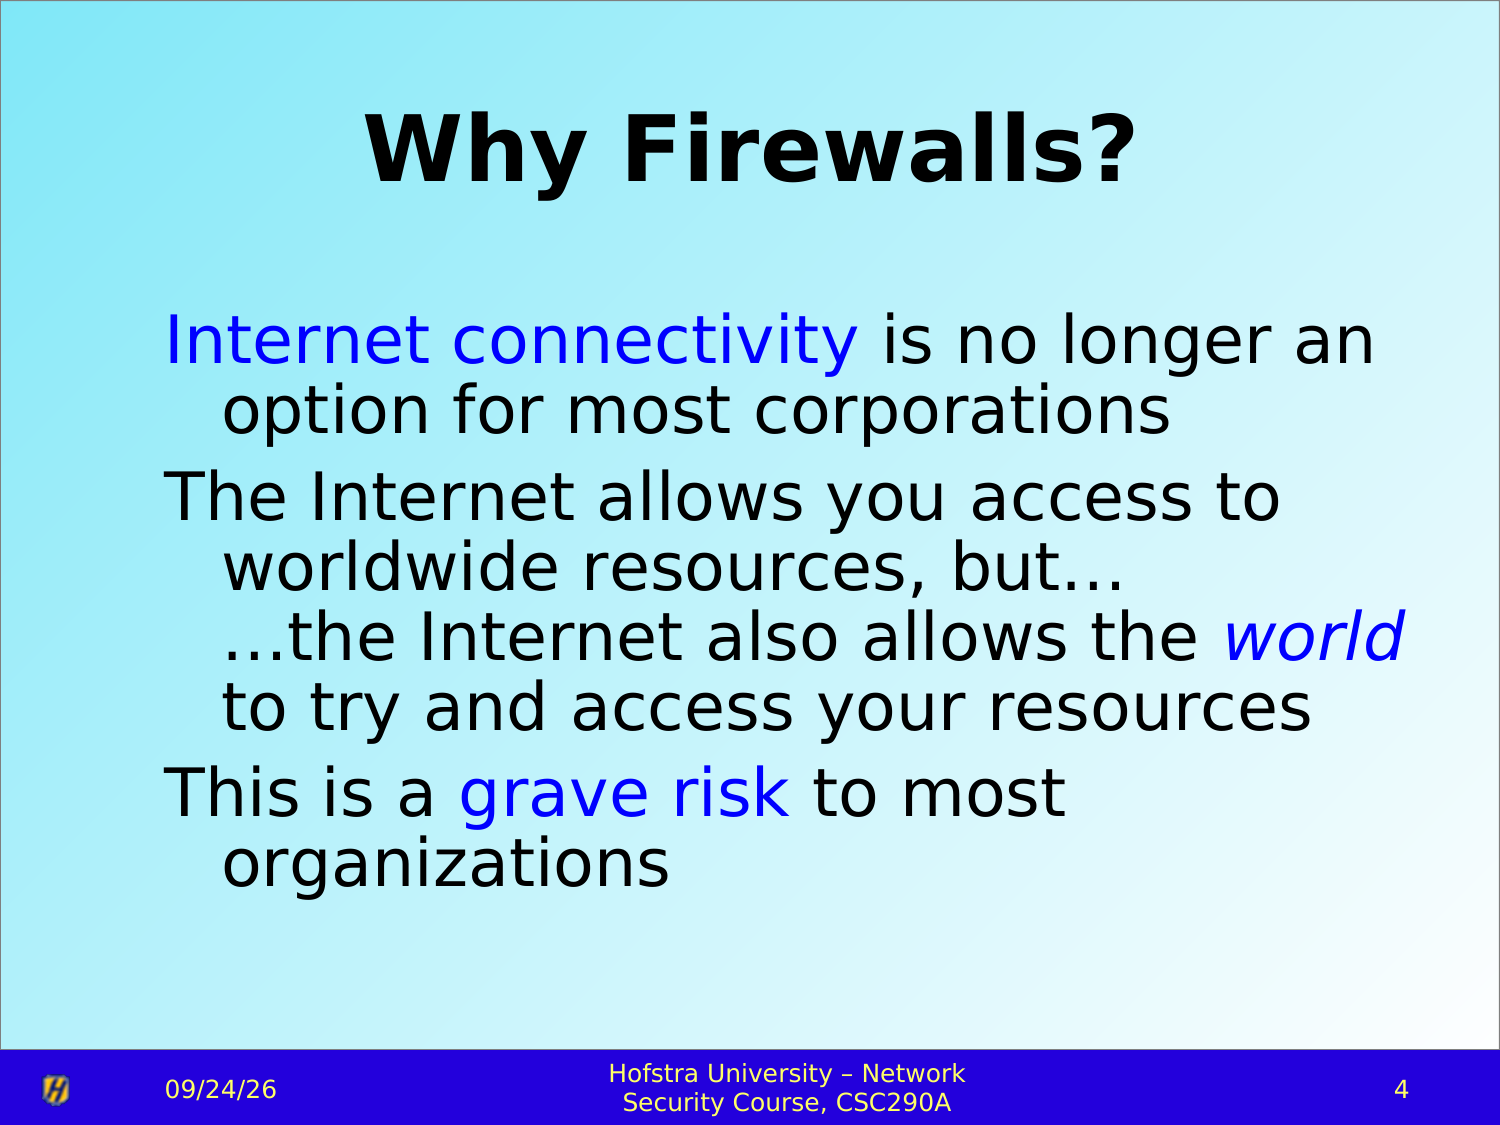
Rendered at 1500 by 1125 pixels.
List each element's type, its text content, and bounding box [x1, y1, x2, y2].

picture [37, 1072, 76, 1110]
list Internet connectivity is no longer an option for most corporations The Internet allows you access to worldwide resources, but… …the Internet also allows the world to try and access your resources This is a grave risk to most organizations [150, 299, 1426, 976]
title Why Firewalls? [112, 84, 1391, 212]
